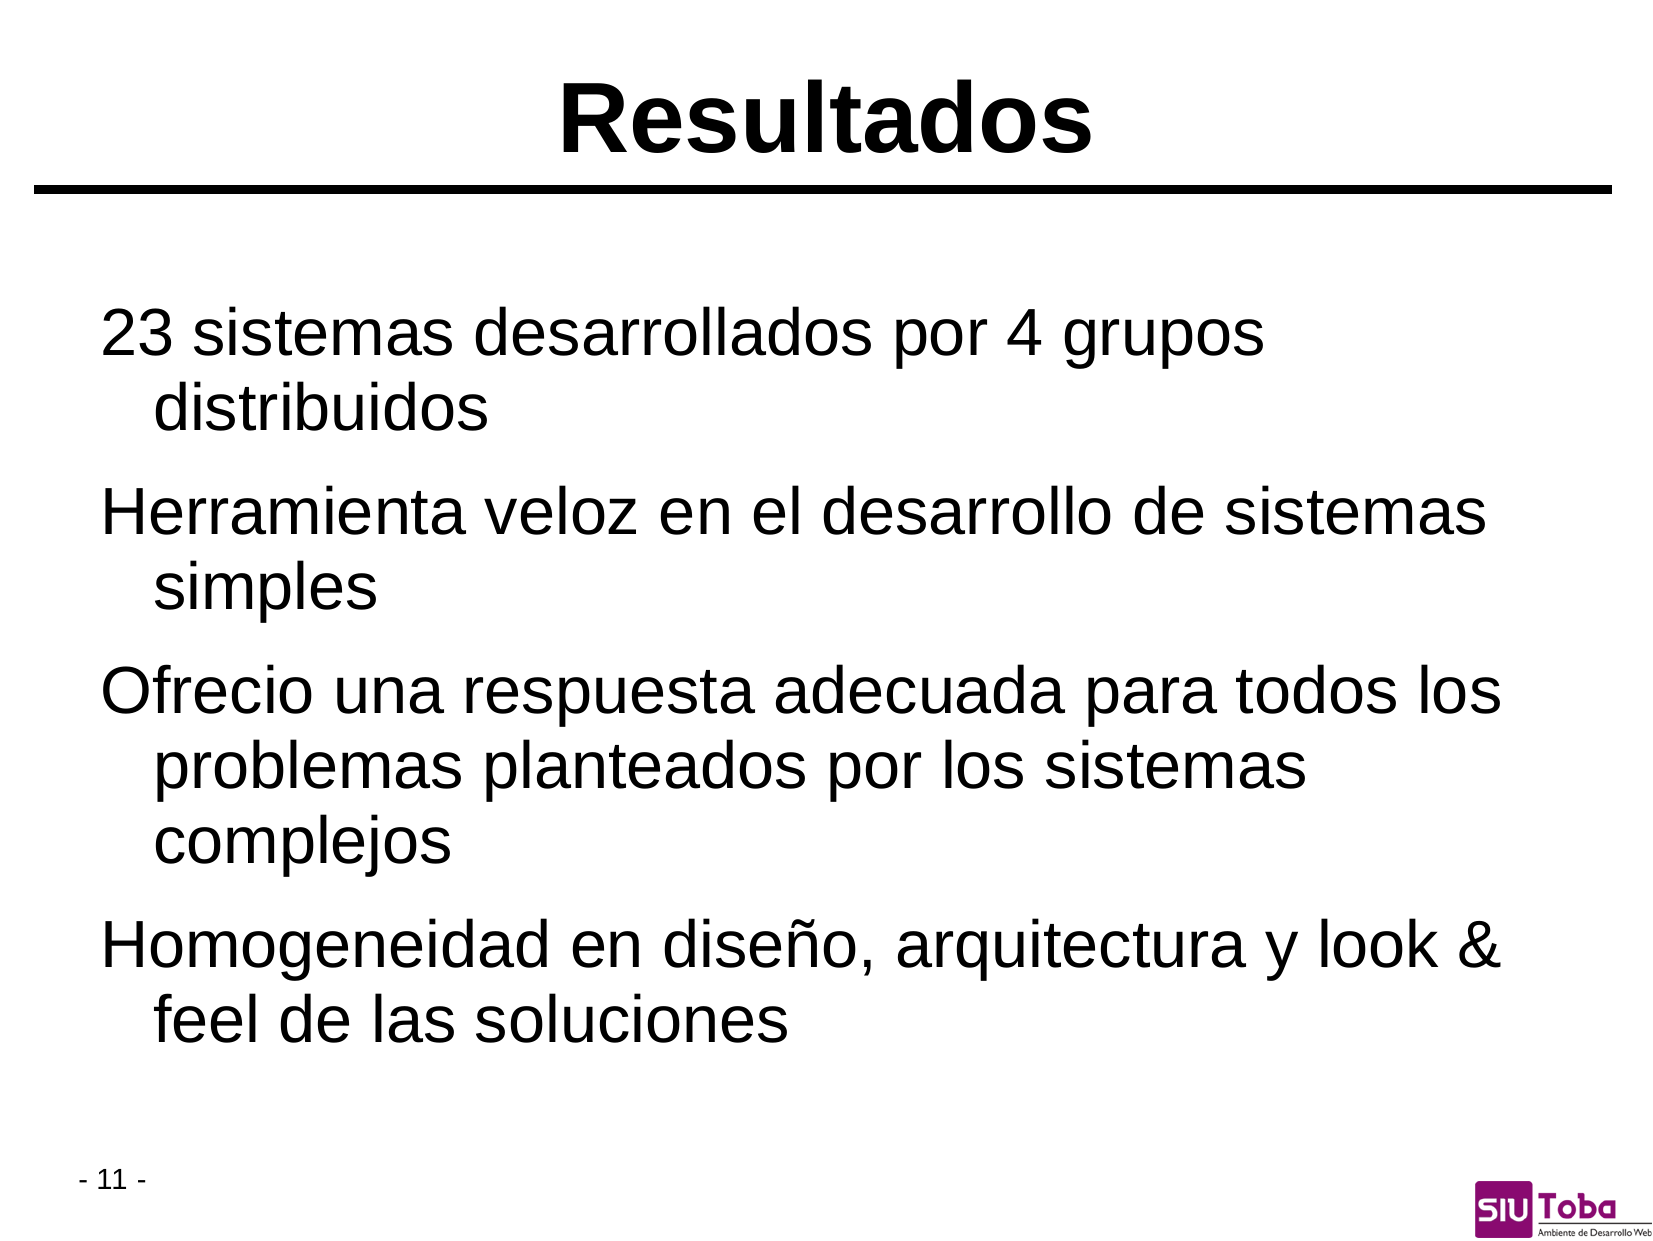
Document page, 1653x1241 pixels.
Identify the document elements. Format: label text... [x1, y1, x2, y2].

title Resultados [58, 47, 1594, 188]
list 23 sistemas desarrollados por 4 grupos distribuidos Herramienta veloz en el desarrollo de sistemas simples Ofrecio una respuesta adecuada para todos los problemas planteados por los sistemas complejos Homogeneidad en diseño, arquitectura y look & feel de las soluciones [82, 295, 1565, 1095]
picture [1475, 1181, 1652, 1238]
